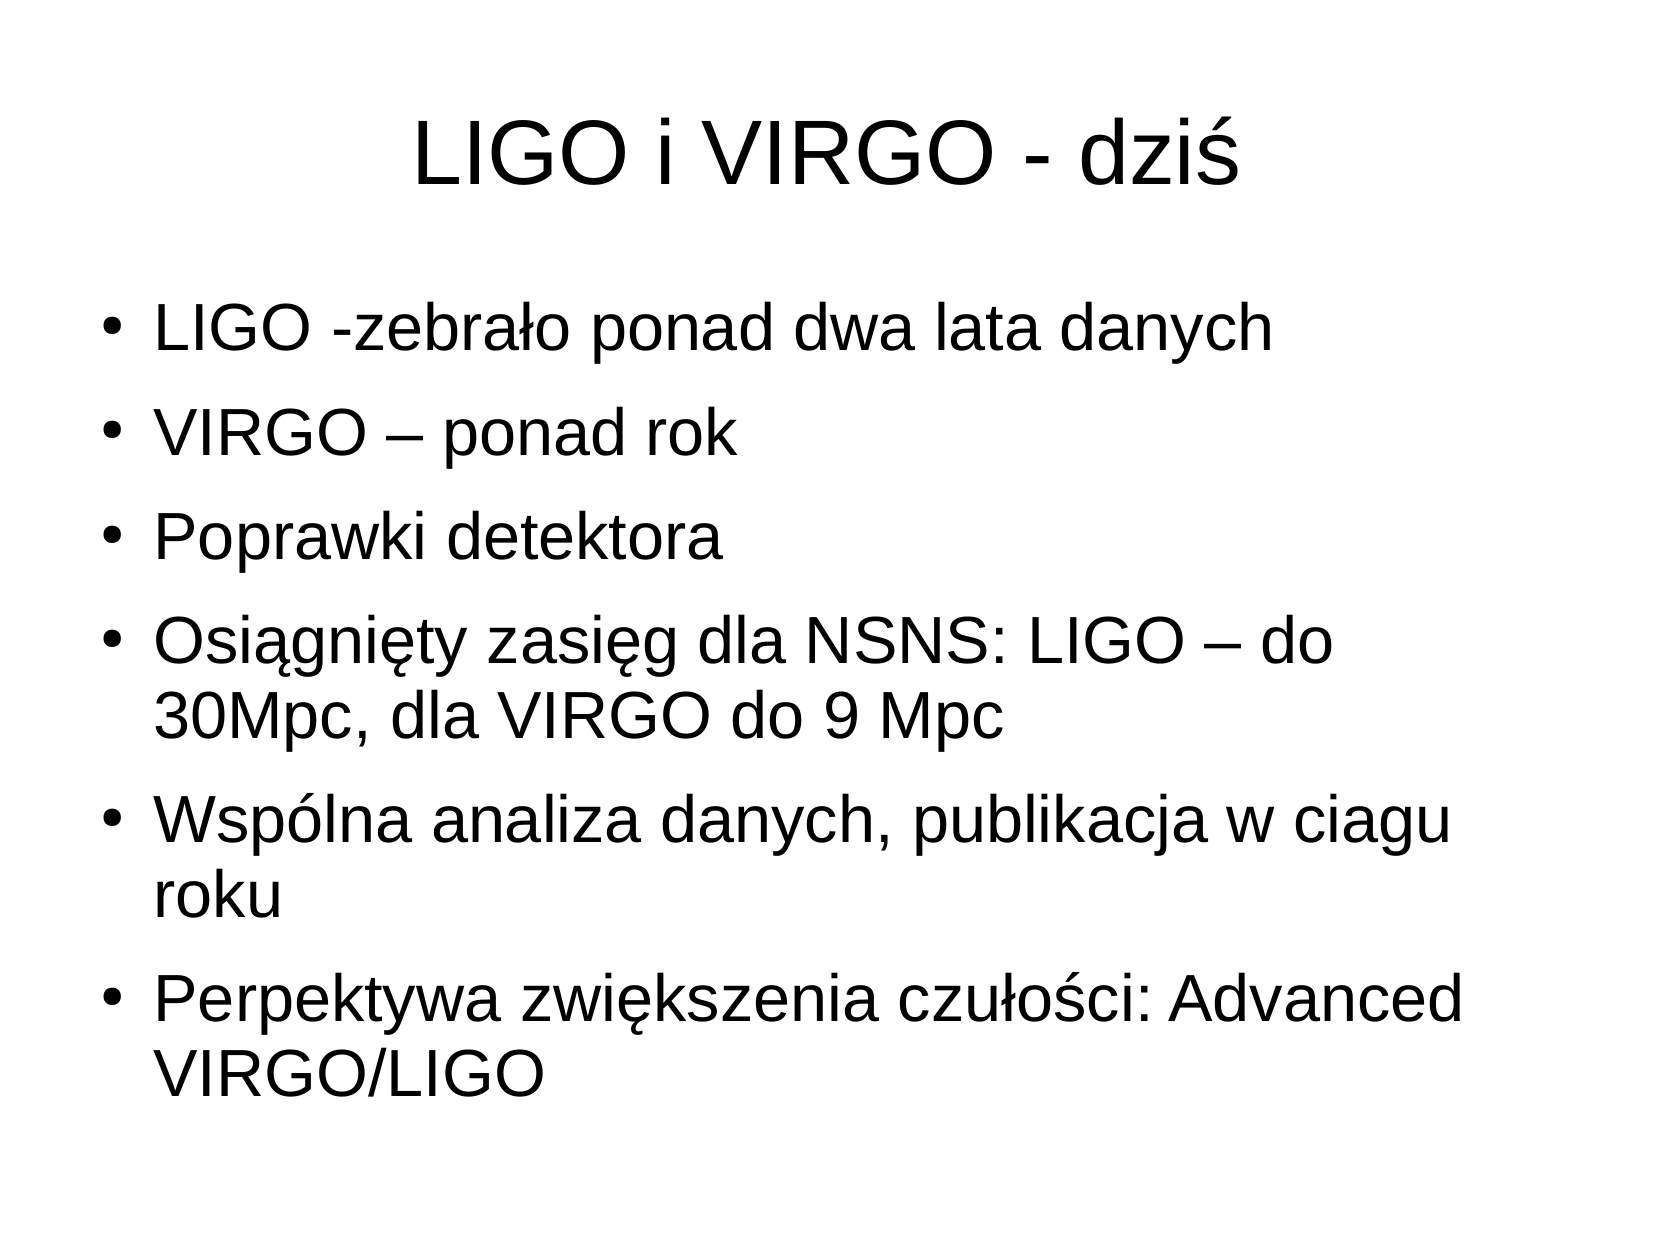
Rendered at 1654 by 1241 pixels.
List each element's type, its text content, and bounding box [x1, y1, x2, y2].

title LIGO i VIRGO - dziś [82, 49, 1571, 257]
list LIGO -zebrało ponad dwa lata danych VIRGO – ponad rok Poprawki detektora Osiągnięty zasięg dla NSNS: LIGO – do 30Mpc, dla VIRGO do 9 Mpc Wspólna analiza danych, publikacja w ciagu roku Perpektywa zwiększenia czułości: Advanced VIRGO/LIGO [82, 290, 1571, 1111]
